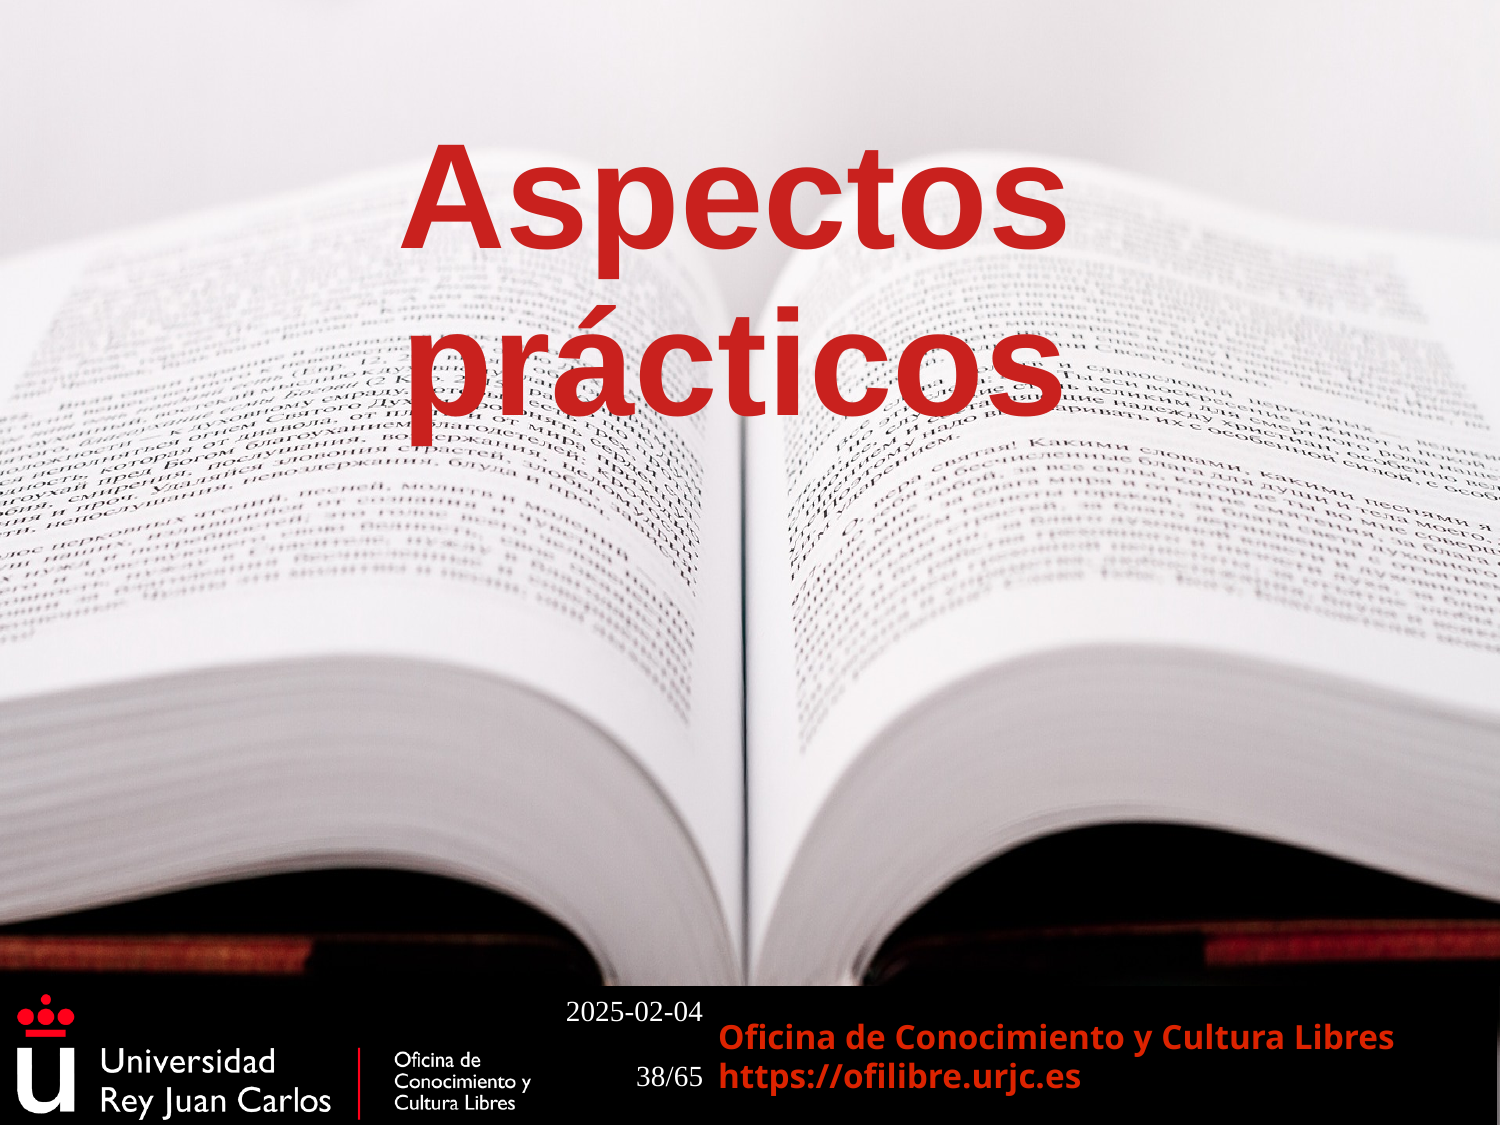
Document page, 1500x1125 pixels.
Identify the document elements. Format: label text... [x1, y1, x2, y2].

title [75, 389, 1425, 578]
picture [17, 994, 531, 1120]
picture [0, 0, 1500, 1125]
text_box Aspectos prácticos [120, 104, 1351, 455]
